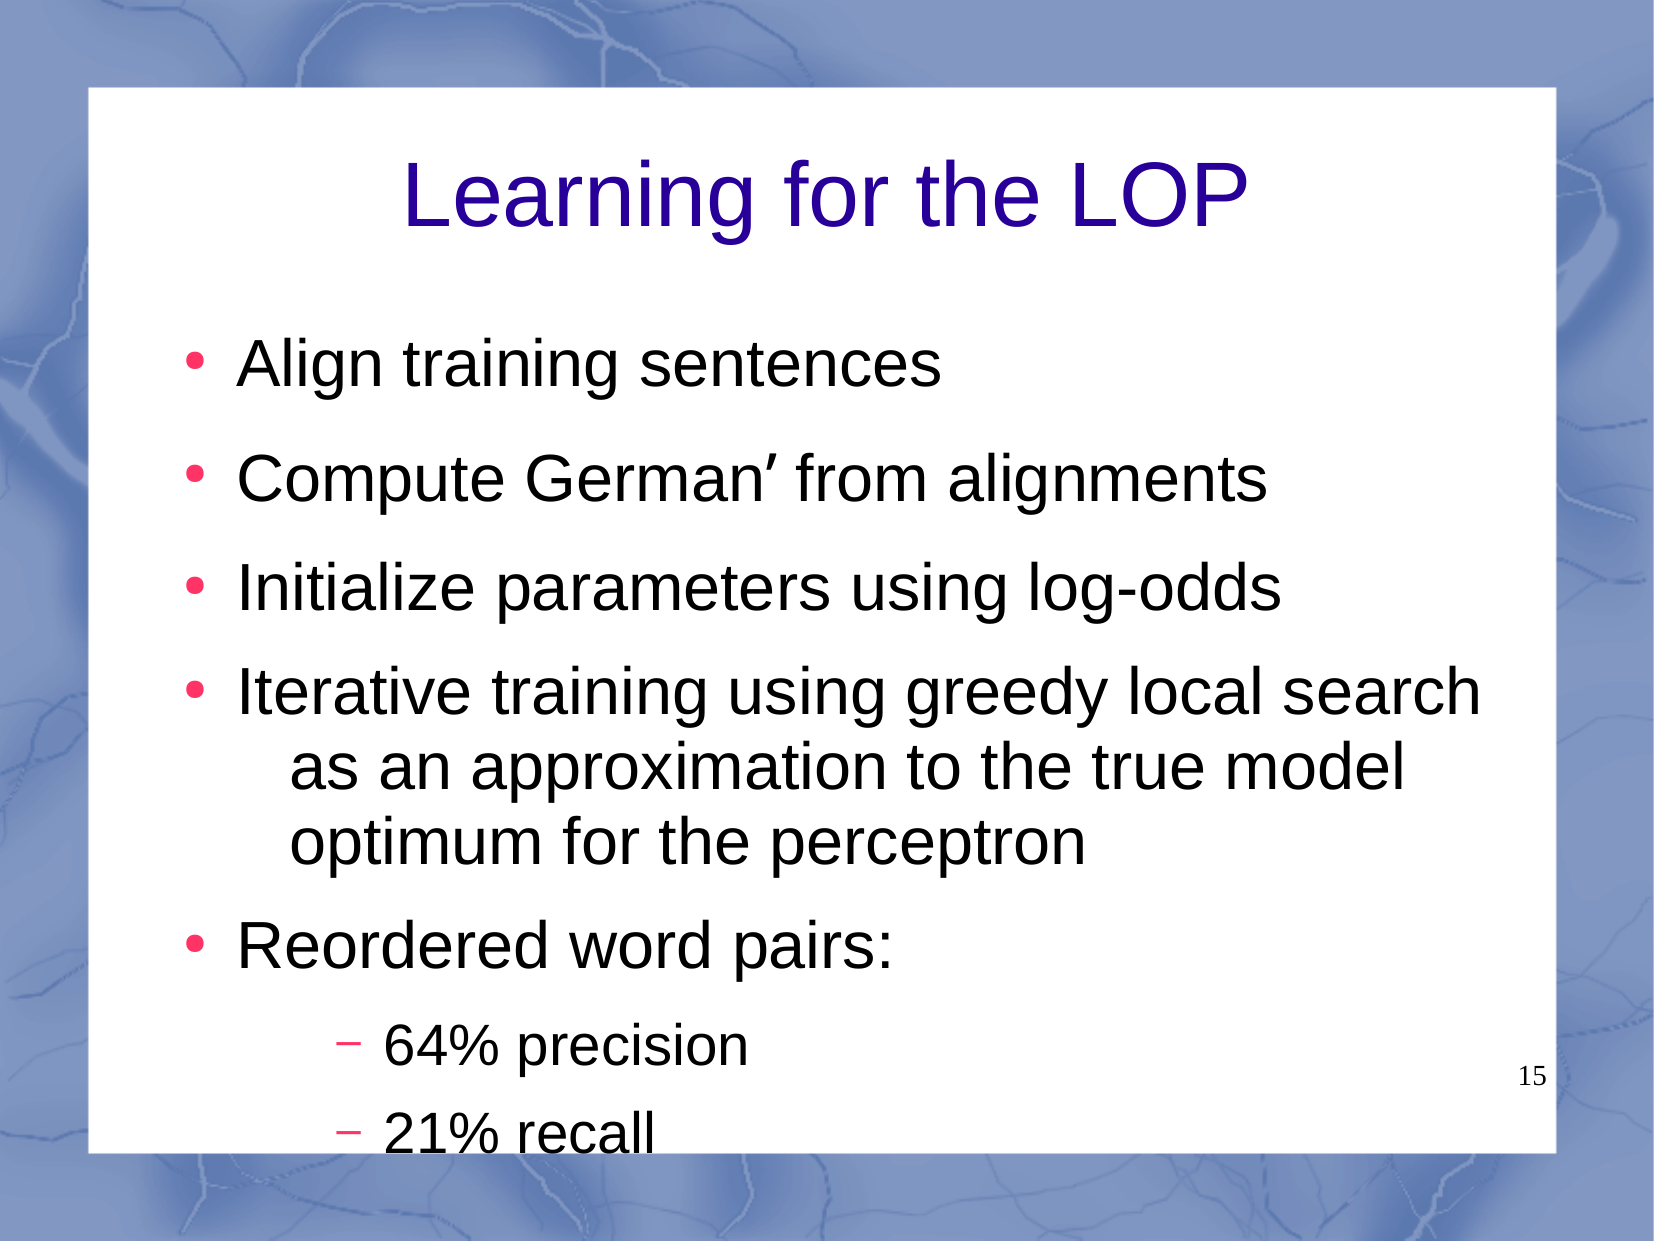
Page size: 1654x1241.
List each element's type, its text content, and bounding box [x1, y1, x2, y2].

picture [0, 0, 1654, 1241]
title Learning for the LOP [118, 98, 1536, 291]
list Align training sentences Compute Germanʹ from alignments Initialize parameters using log-odds Iterative training using greedy local search as an approximation to the true model optimum for the perceptron Reordered word pairs: 64% precision 21% recall [147, 325, 1506, 1154]
